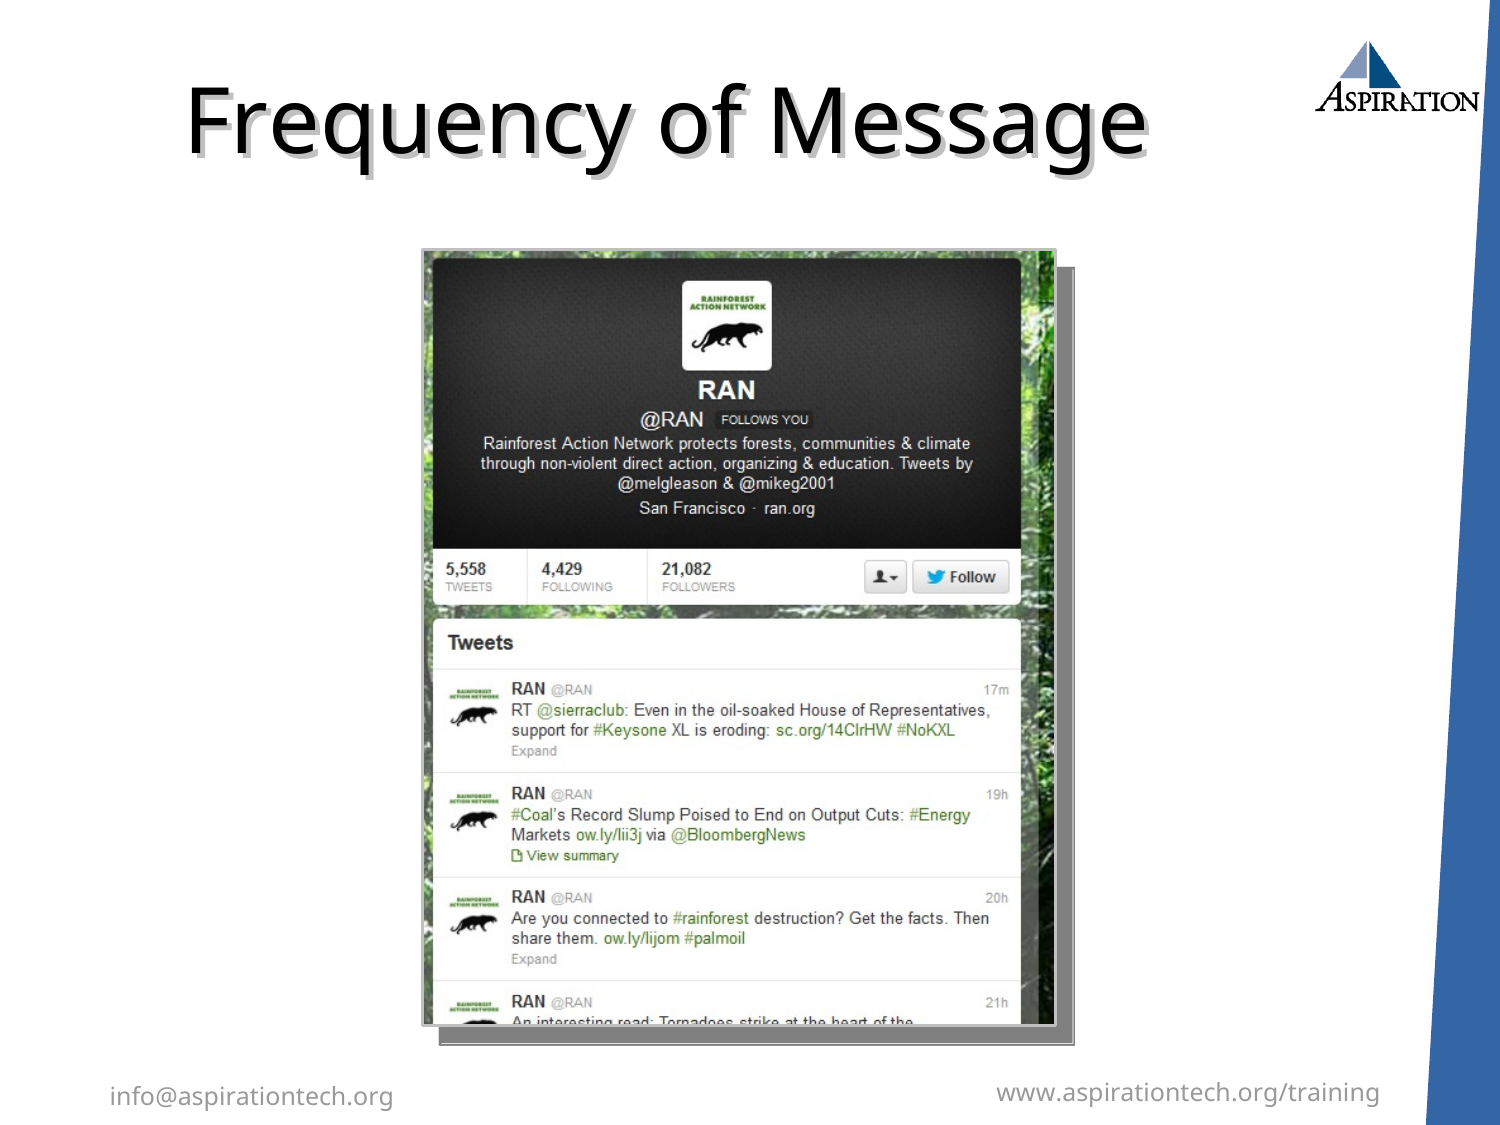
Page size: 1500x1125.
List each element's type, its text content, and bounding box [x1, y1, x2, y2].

picture [1315, 41, 1480, 120]
picture [423, 251, 1054, 1025]
title Frequency of Message [49, 19, 1284, 206]
